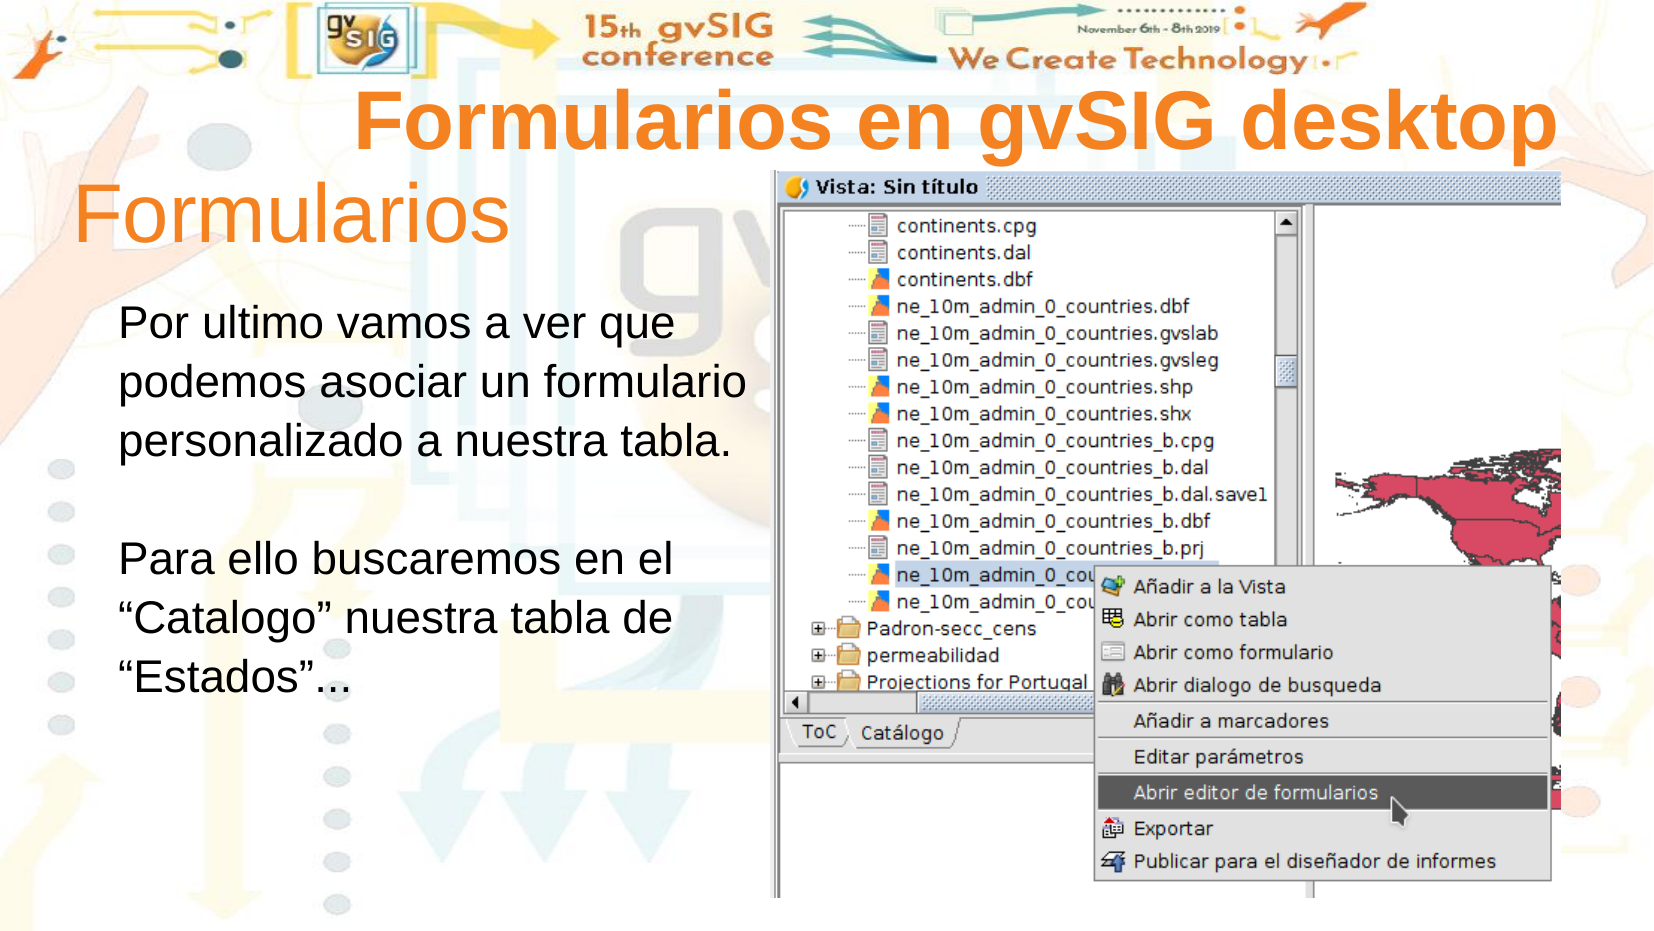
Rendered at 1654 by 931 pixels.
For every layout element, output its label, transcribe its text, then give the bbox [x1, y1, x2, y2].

title Formularios [72, 167, 1561, 261]
text_box Por ultimo vamos a ver que podemos asociar un formulario personalizado a nuestra tabla. Para ello buscaremos en el “Catalogo” nuestra tabla de “Estados”... [82, 289, 770, 839]
title Formularios en gvSIG desktop [72, 73, 1561, 167]
picture [0, 0, 1654, 931]
